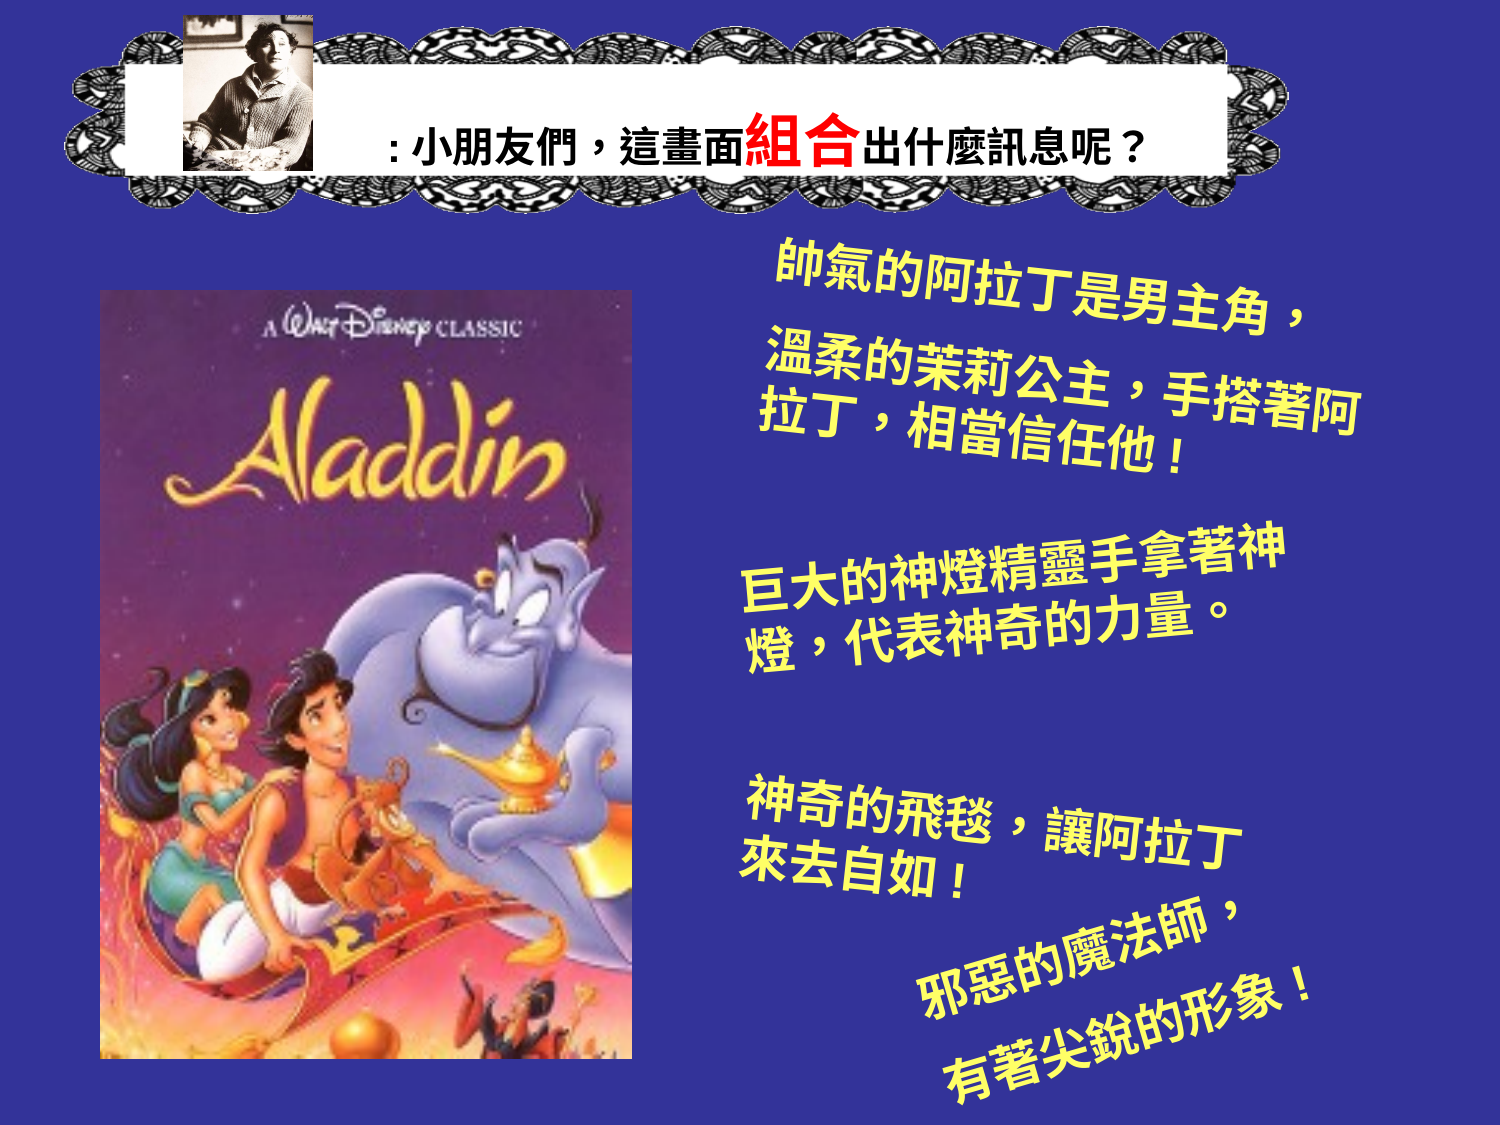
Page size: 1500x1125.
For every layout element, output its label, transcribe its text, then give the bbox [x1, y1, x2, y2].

text_box 巨大的神燈精靈手拿著神燈，代表神奇的力量。 [721, 499, 1355, 690]
text_box :小朋友們，這畫面組合出什麼訊息呢？ [372, 46, 1430, 252]
picture [183, 15, 313, 171]
text_box 帥氣的阿拉丁是男主角， 溫柔的茉莉公主，手搭著阿拉丁，相當信任他! [739, 252, 1420, 517]
text_box 神奇的飛毯，讓阿拉丁來去自如! [720, 755, 1304, 926]
picture [100, 290, 632, 1059]
chart [64, 26, 1289, 214]
text_box 邪惡的魔法師， 有著尖銳的形象! [894, 789, 1500, 1125]
